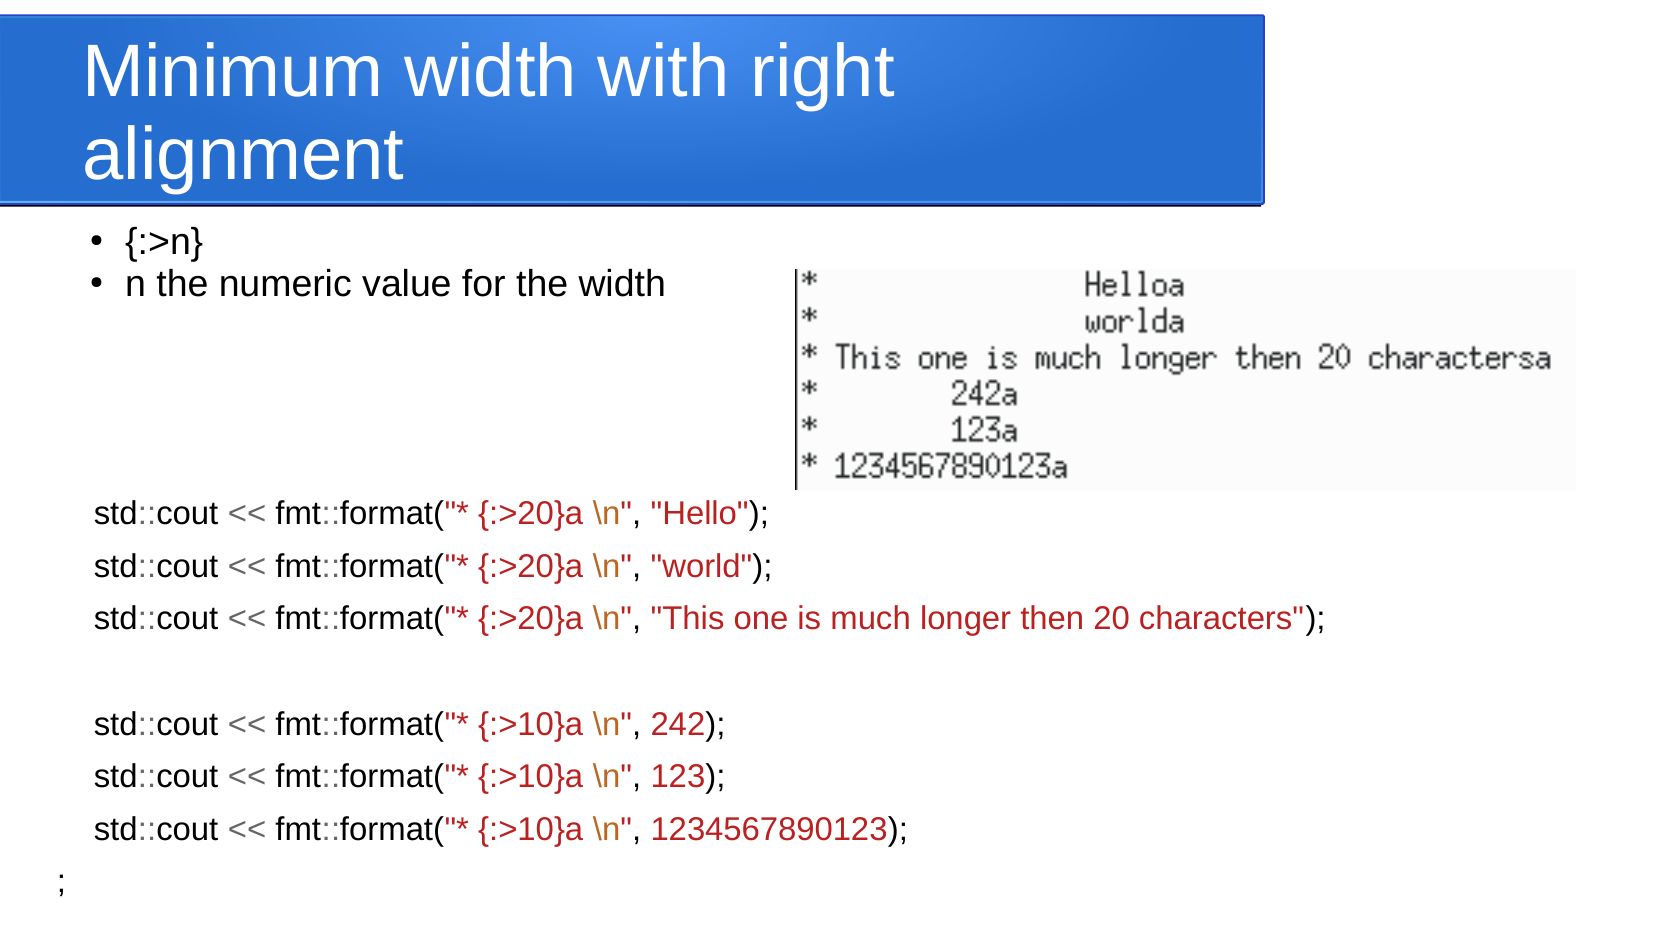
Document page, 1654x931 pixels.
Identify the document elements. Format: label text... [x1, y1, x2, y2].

title Minimum width with right alignment [82, 29, 1235, 196]
picture [795, 269, 1576, 490]
text_box {:>n} n the numeric value for the width [75, 213, 1546, 406]
list std::cout << fmt::format("* {:>20}a \n", "Hello"); std::cout << fmt::format("* {:>20}a \n", "world"); std::cout << fmt::format("* {:>20}a \n", "This one is much longer then 20 characters"); std::cout << fmt::format("* {:>10}a \n", 242); std::cout << fmt::format("* {:>10}a \n", 123); std::cout << fmt::format("* {:>10}a \n", 1234567890123); ; [56, 495, 1636, 901]
